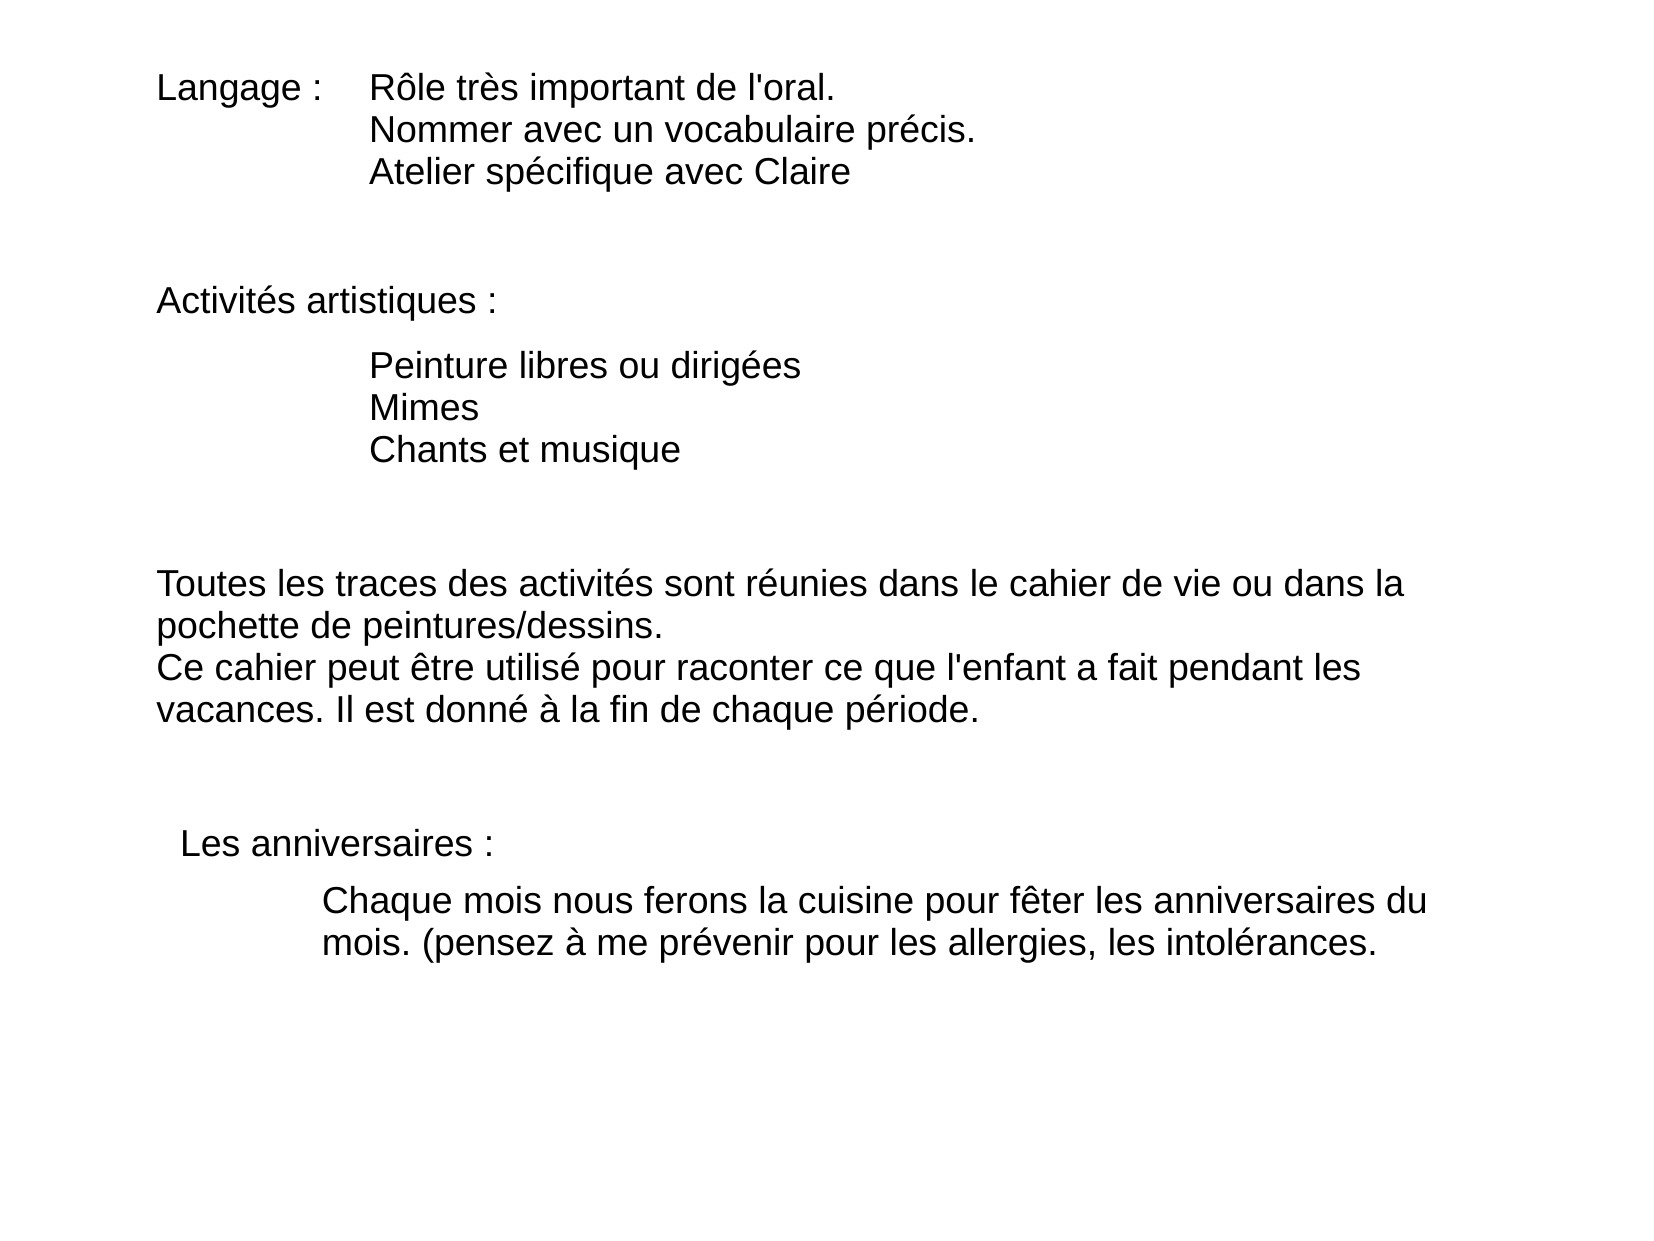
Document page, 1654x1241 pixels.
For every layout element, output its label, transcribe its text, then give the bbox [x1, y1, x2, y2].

text_box Activités artistiques : [141, 271, 591, 349]
text_box Toutes les traces des activités sont réunies dans le cahier de vie ou dans la pochette de peintures/dessins. Ce cahier peut être utilisé pour raconter ce que l'enfant a fait pendant les vacances. Il est donné à la fin de chaque période. [141, 555, 1548, 739]
text_box Les anniversaires : [165, 814, 1501, 872]
text_box Peinture libres ou dirigées Mimes Chants et musique [354, 336, 1441, 478]
text_box Rôle très important de l'oral. Nommer avec un vocabulaire précis. Atelier spécifique avec Claire [354, 59, 1441, 201]
text_box Chaque mois nous ferons la cuisine pour fêter les anniversaires du mois. (pensez à me prévenir pour les allergies, les intolérances. [307, 871, 1453, 971]
text_box Langage : [141, 59, 354, 136]
